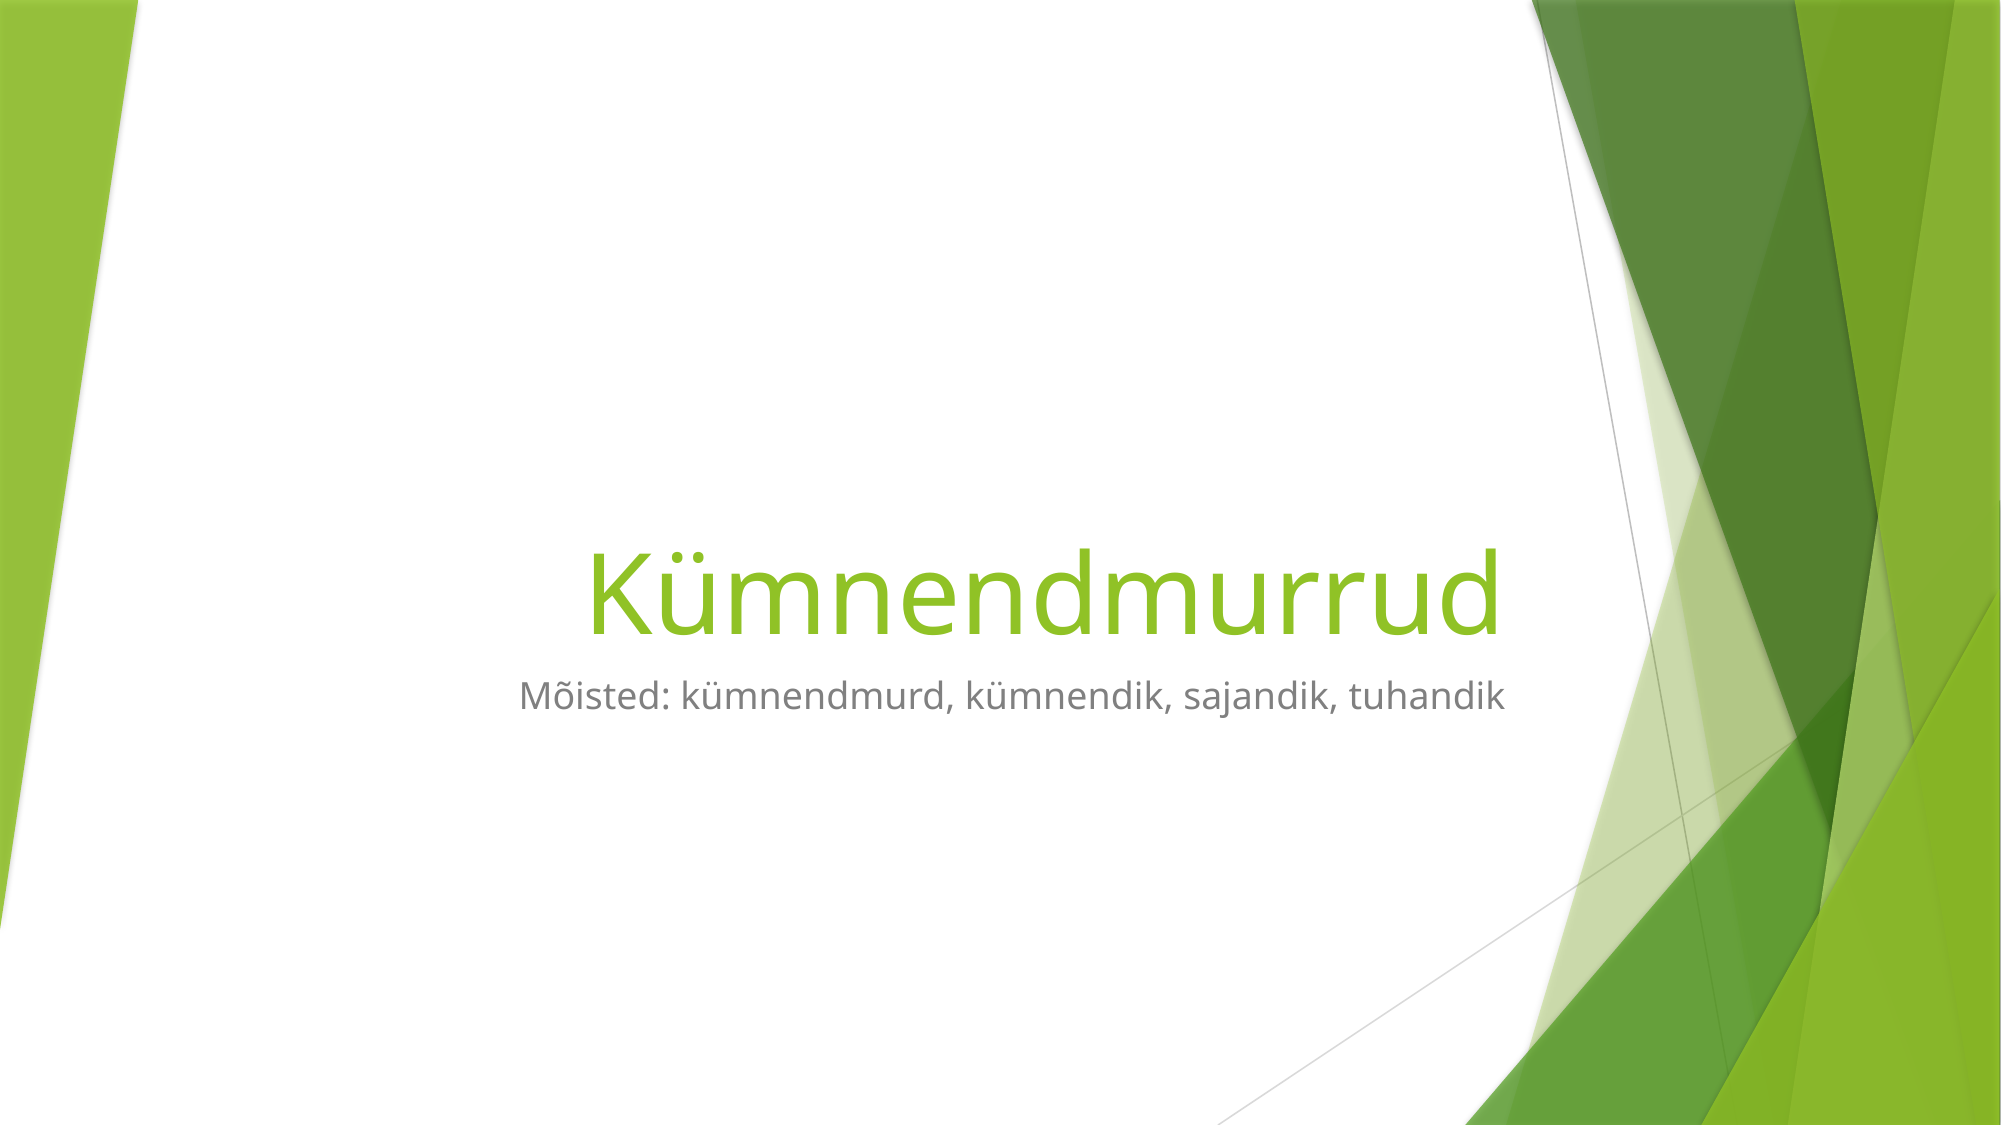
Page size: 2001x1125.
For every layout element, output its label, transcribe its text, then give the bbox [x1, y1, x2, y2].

title Kümnendmurrud [247, 394, 1522, 664]
subtitle Mõisted: kümnendmurd, kümnendik, sajandik, tuhandik [247, 664, 1522, 845]
